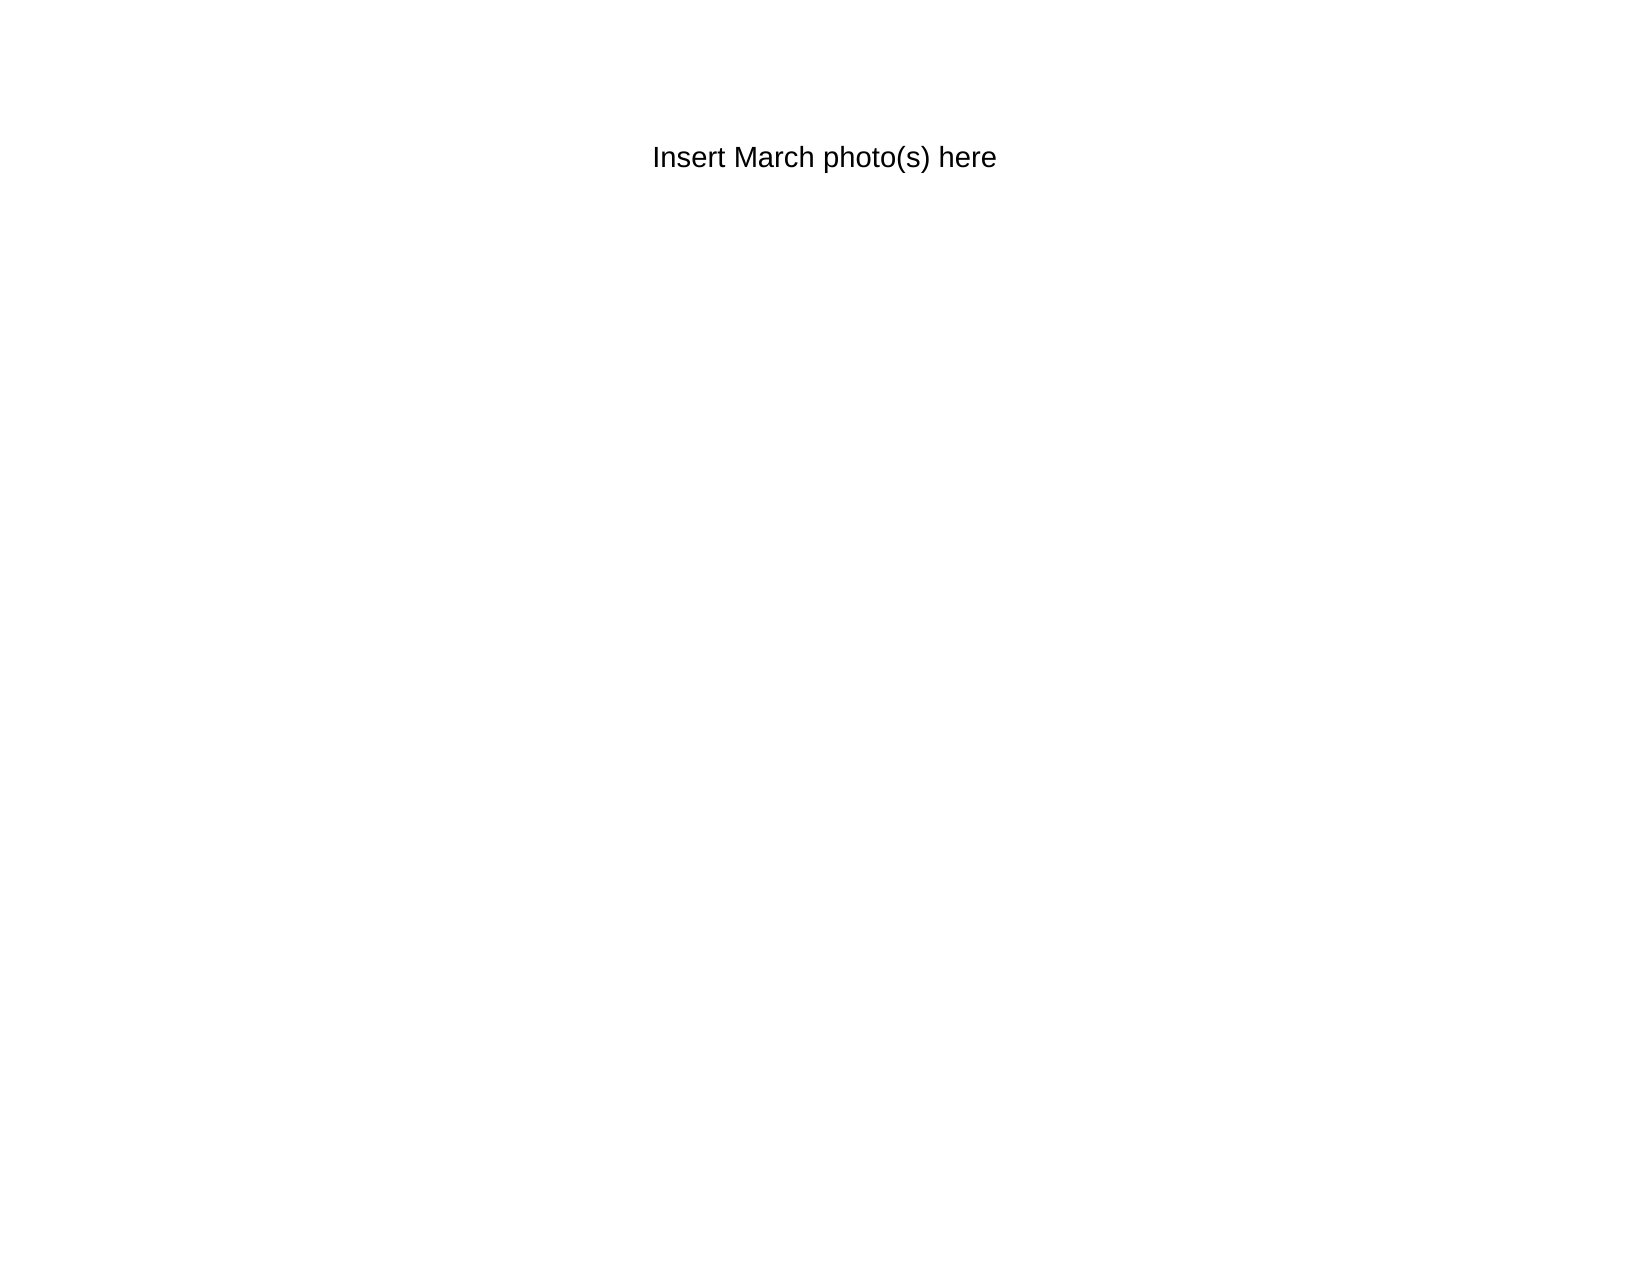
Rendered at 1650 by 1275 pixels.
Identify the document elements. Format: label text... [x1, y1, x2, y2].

title Insert March photo(s) here [82, 50, 1568, 264]
